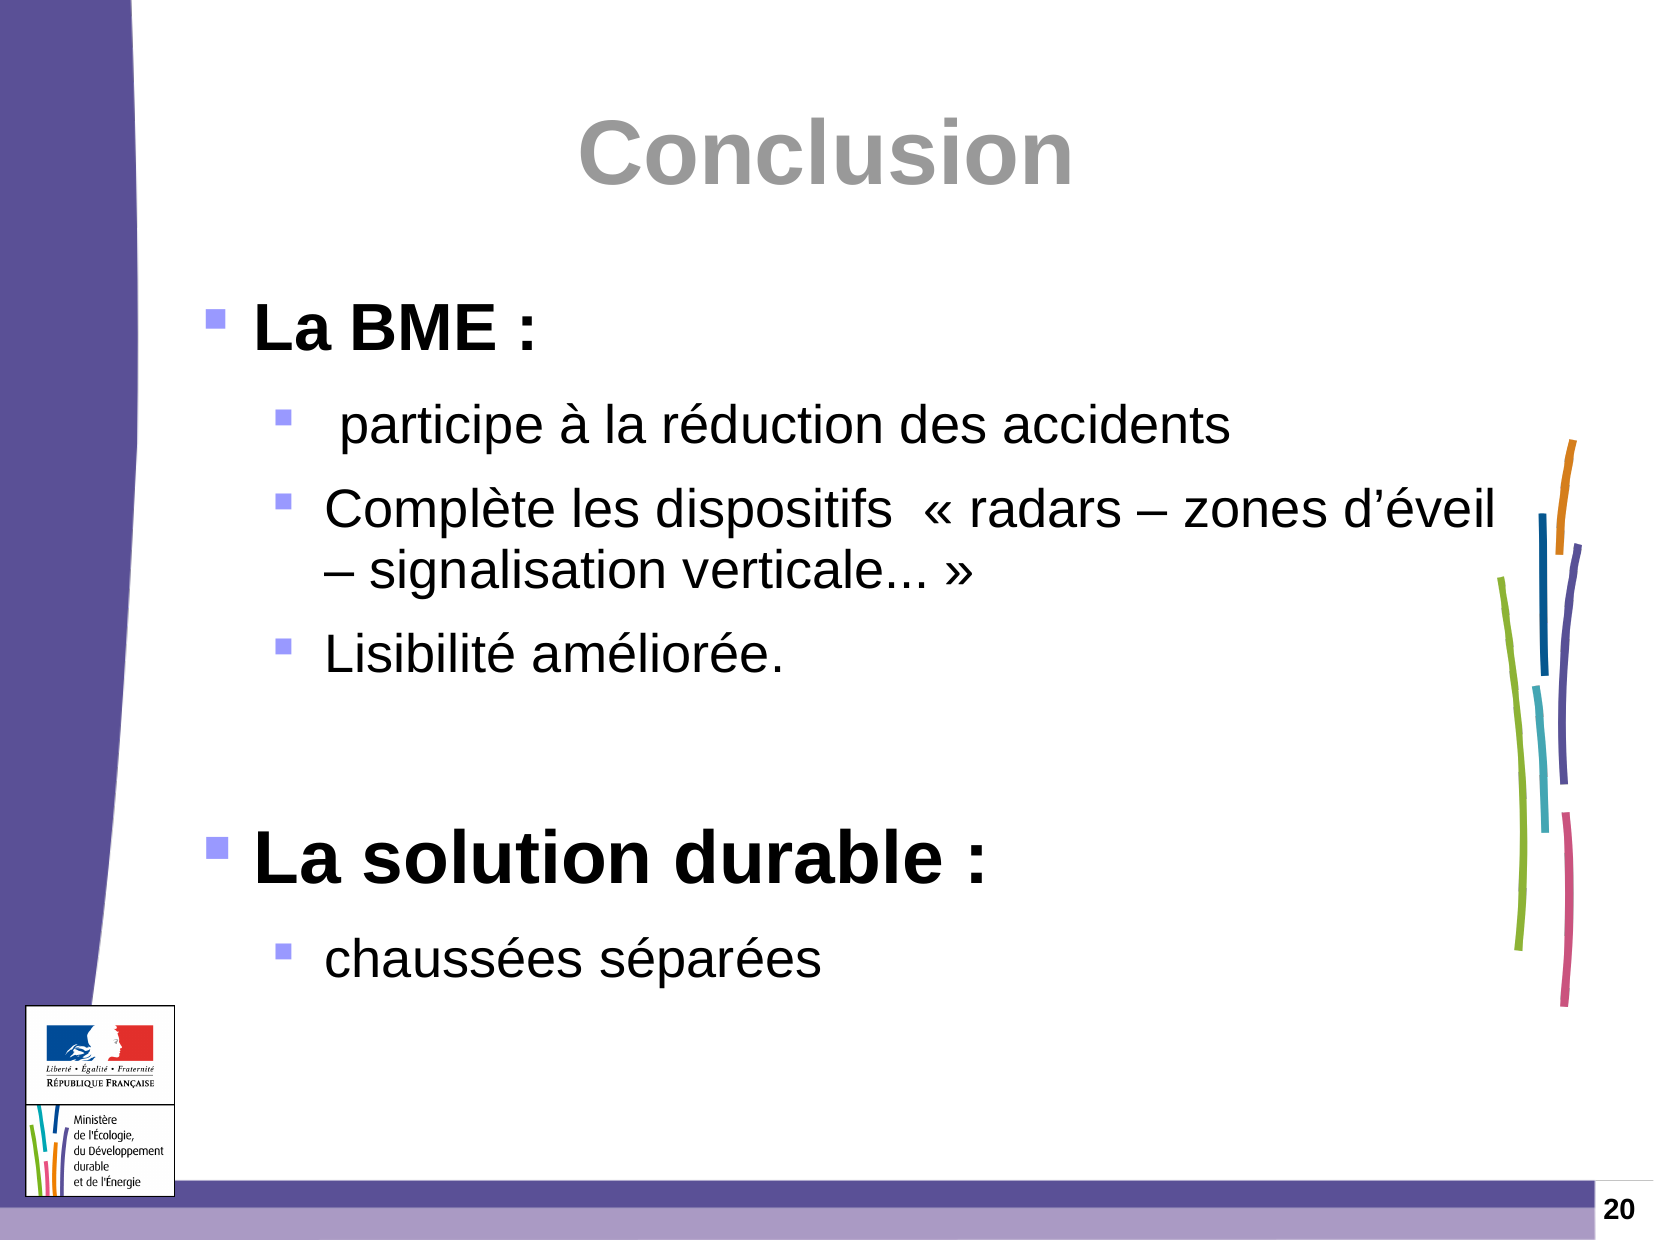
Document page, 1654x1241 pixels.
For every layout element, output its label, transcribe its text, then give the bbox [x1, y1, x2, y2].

title Conclusion [82, 49, 1571, 257]
list La BME : participe à la réduction des accidents Complète les dispositifs « radars – zones d’éveil – signalisation verticale... » Lisibilité améliorée. La solution durable : chaussées séparées [182, 290, 1505, 1074]
picture [0, 0, 1654, 1240]
